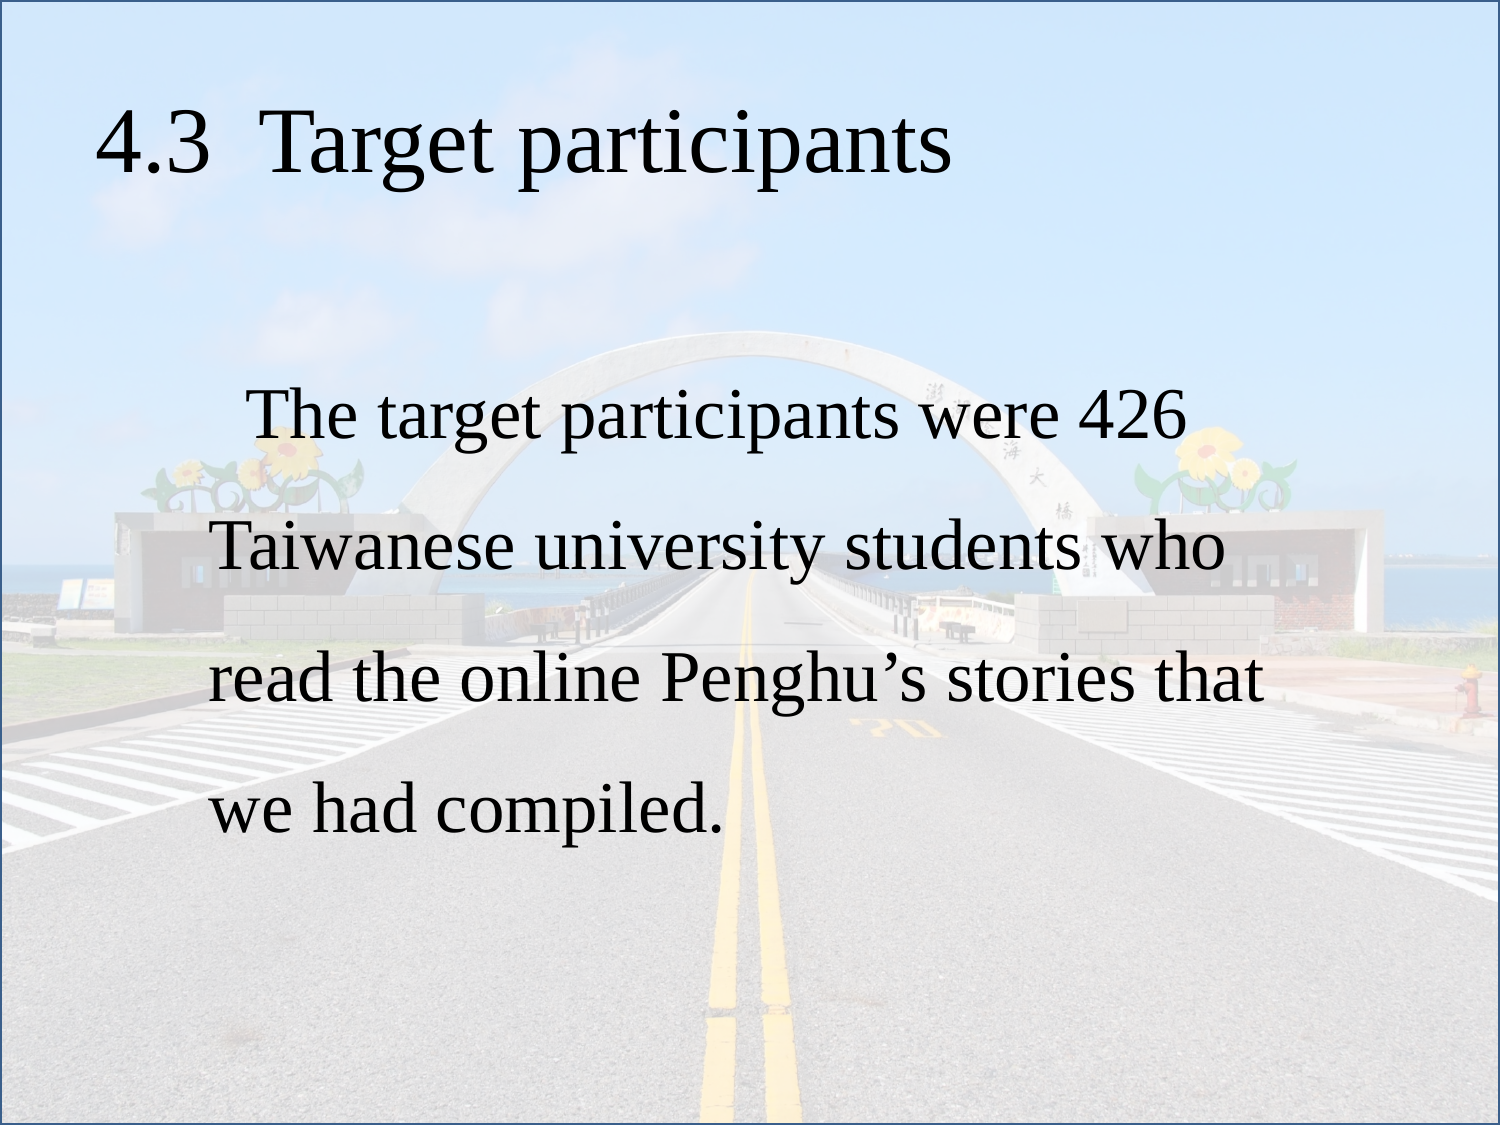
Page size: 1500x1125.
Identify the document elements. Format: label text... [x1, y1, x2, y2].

text_box The target participants were 426 Taiwanese university students who read the online Penghu’s stories that we had compiled. [194, 314, 1306, 855]
title 4.3 Target participants [76, 54, 975, 216]
text_box [0, 0, 1500, 1125]
